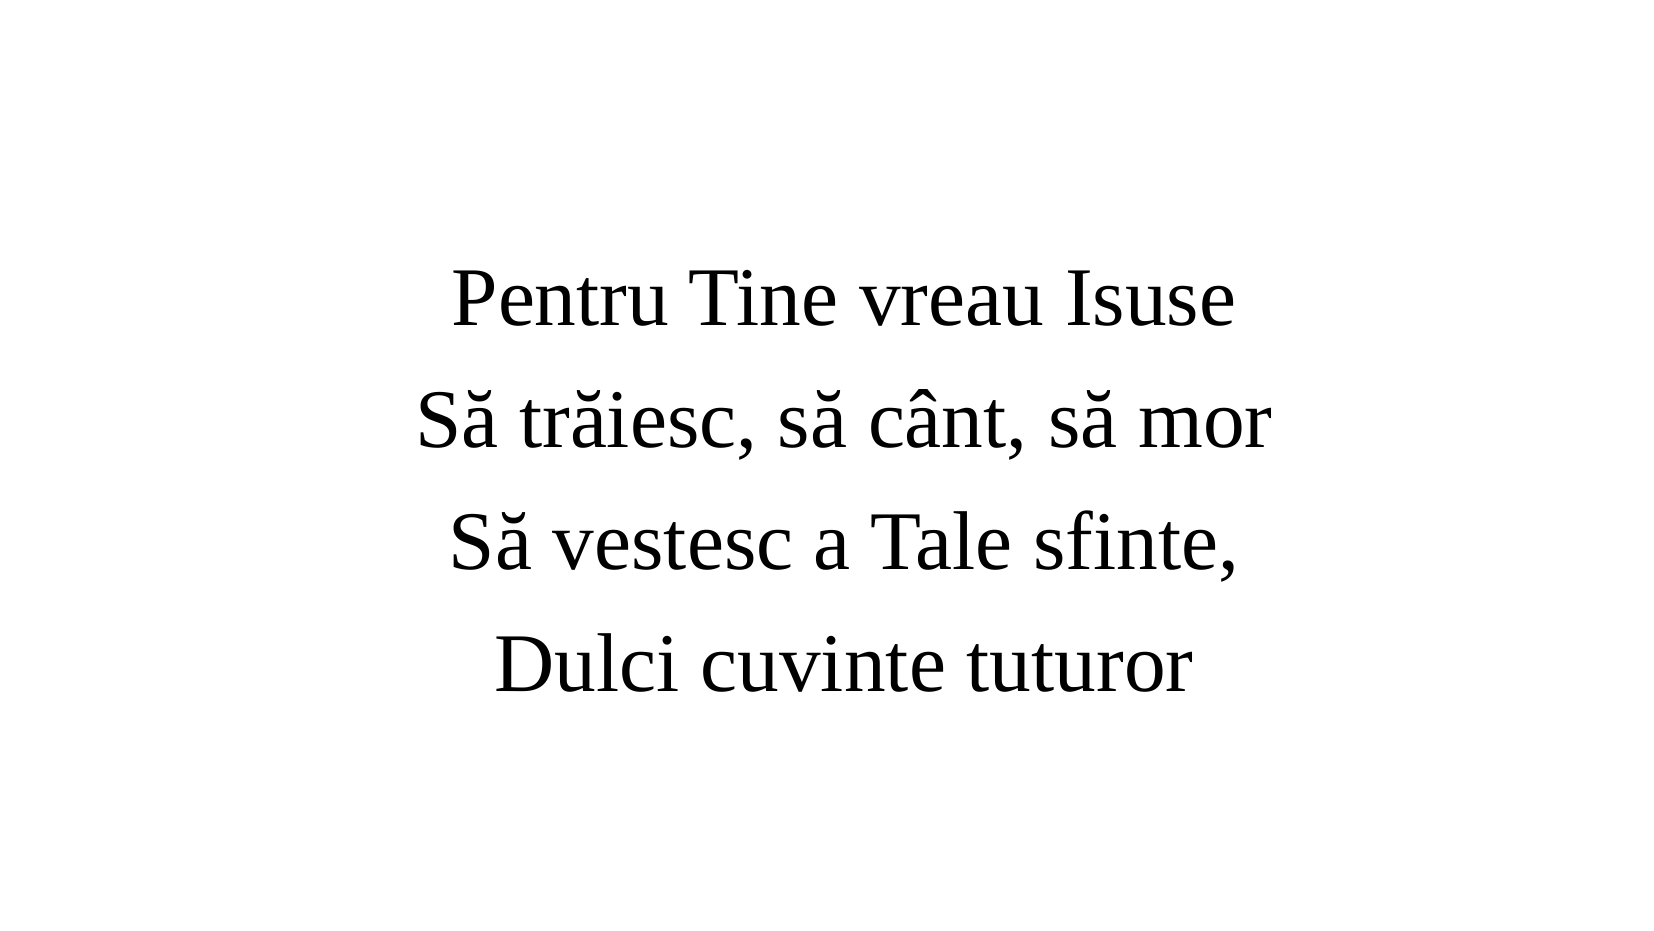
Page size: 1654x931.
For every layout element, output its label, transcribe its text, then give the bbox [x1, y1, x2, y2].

subtitle Pentru Tine vreau Isuse Să trăiesc, să cânt, să mor Să vestesc a Tale sfinte, Dulci cuvinte tuturor [153, 238, 1536, 713]
